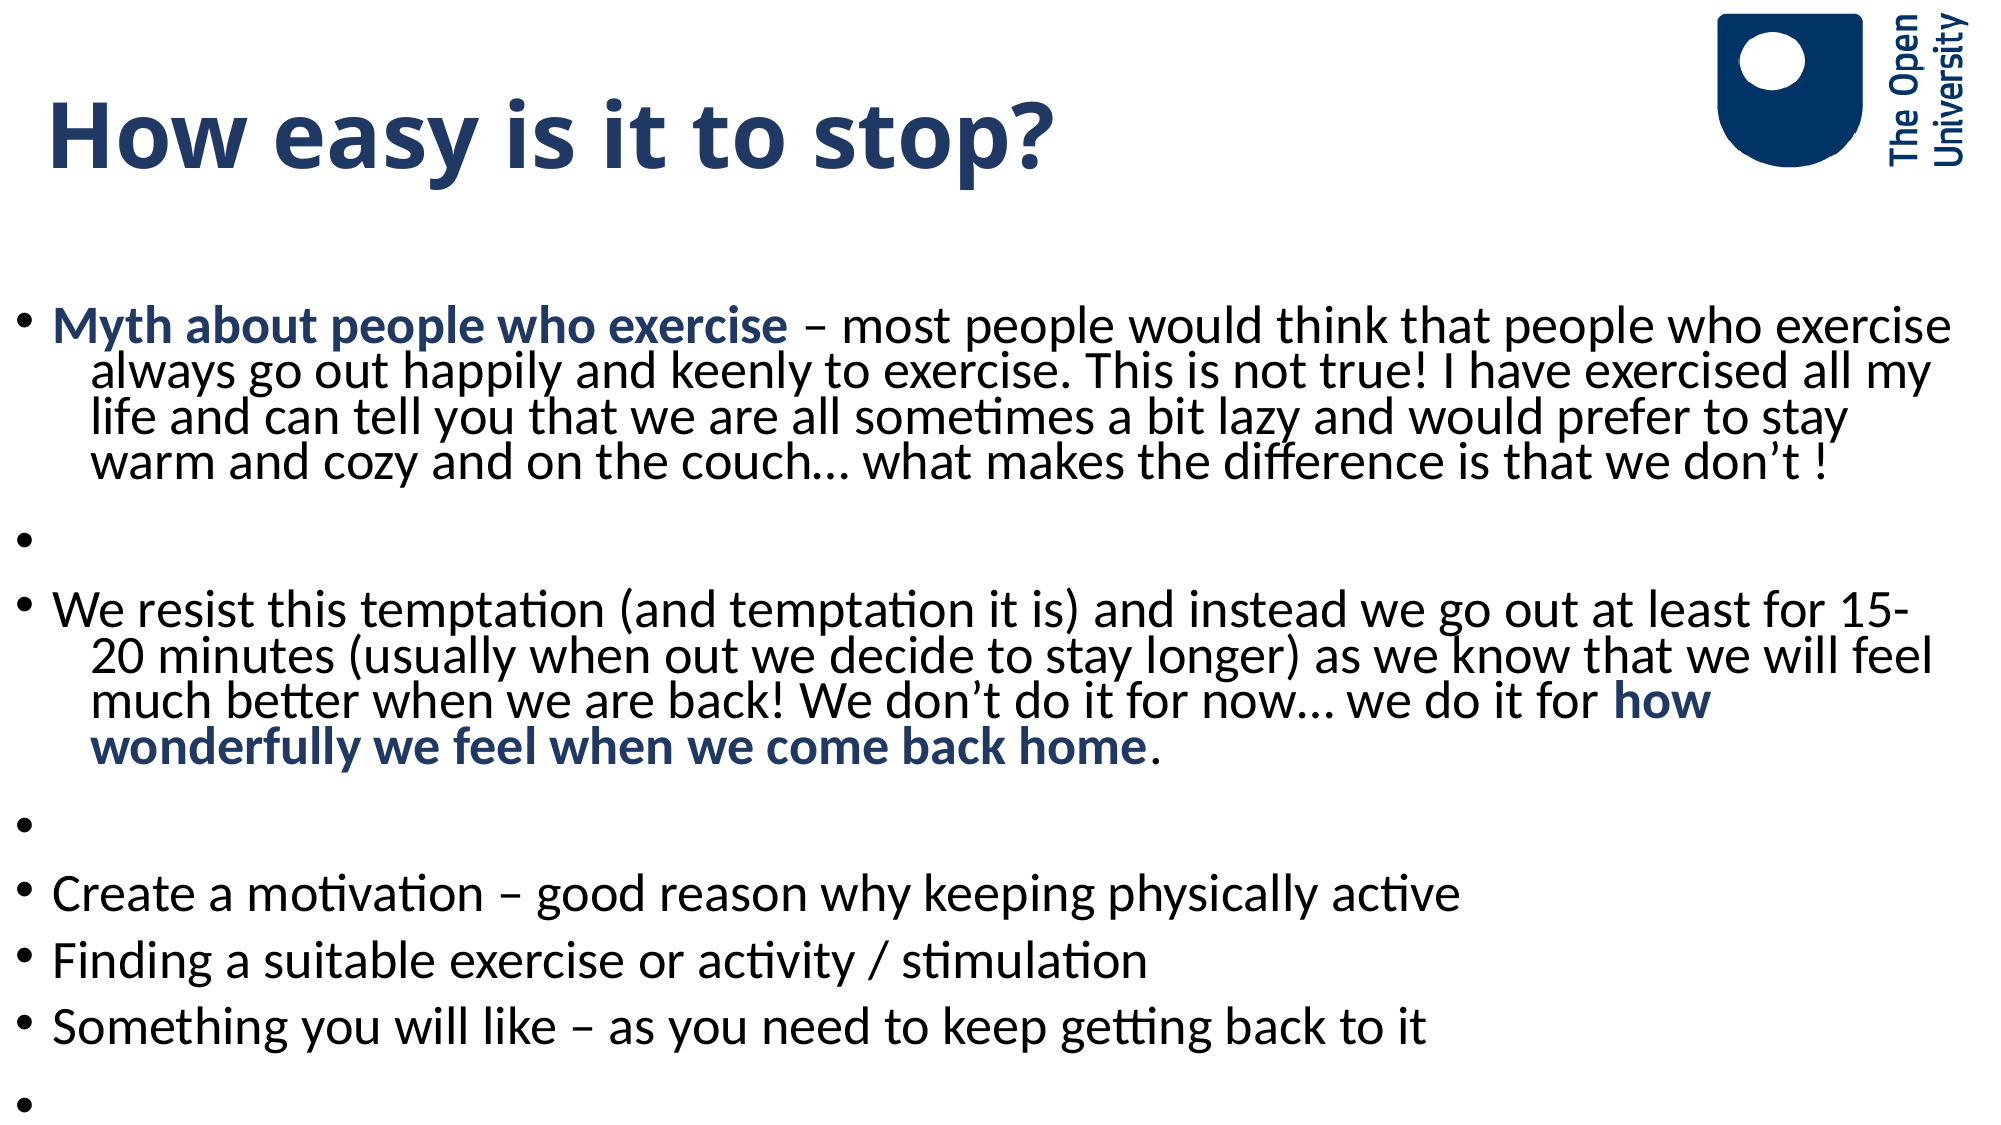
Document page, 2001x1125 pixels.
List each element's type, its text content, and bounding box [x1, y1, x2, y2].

picture [1716, 10, 1971, 170]
title How easy is it to stop? [30, 30, 1756, 248]
list Myth about people who exercise – most people would think that people who exercise always go out happily and keenly to exercise. This is not true! I have exercised all my life and can tell you that we are all sometimes a bit lazy and would prefer to stay warm and cozy and on the couch… what makes the difference is that we don’t ! We resist this temptation (and temptation it is) and instead we go out at least for 15-20 minutes (usually when out we decide to stay longer) as we know that we will feel much better when we are back! We don’t do it for now… we do it for how wonderfully we feel when we come back home. Create a motivation – good reason why keeping physically active Finding a suitable exercise or activity / stimulation Something you will like – as you need to keep getting back to it [0, 299, 1971, 1095]
